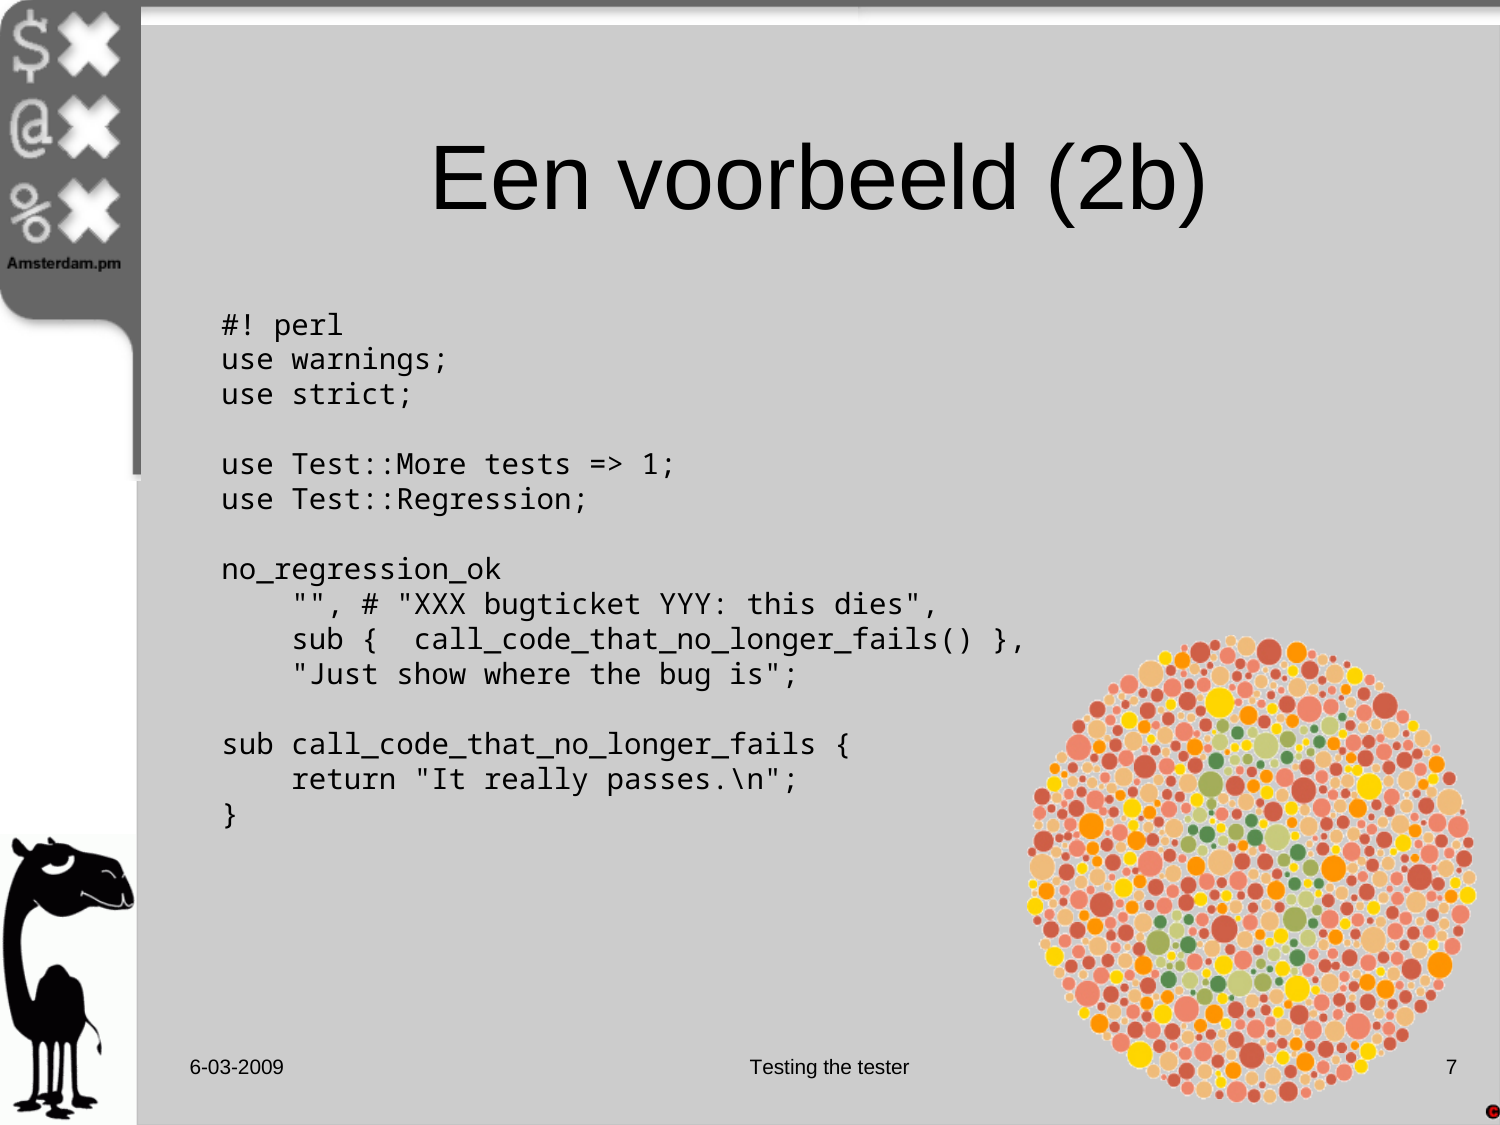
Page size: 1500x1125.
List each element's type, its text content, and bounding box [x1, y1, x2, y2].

text_box #! perl use warnings; use strict; use Test::More tests => 1; use Test::Regression; no_regression_ok "", # "XXX bugticket YYY: this dies", sub { call_code_that_no_longer_fails() }, "Just show where the bug is"; sub call_code_that_no_longer_fails { return "It really passes.\n"; } [206, 298, 1418, 838]
picture [1027, 635, 1500, 1125]
picture [0, 0, 1500, 481]
picture [0, 834, 136, 1125]
title Een voorbeeld (2b) [177, 95, 1462, 266]
